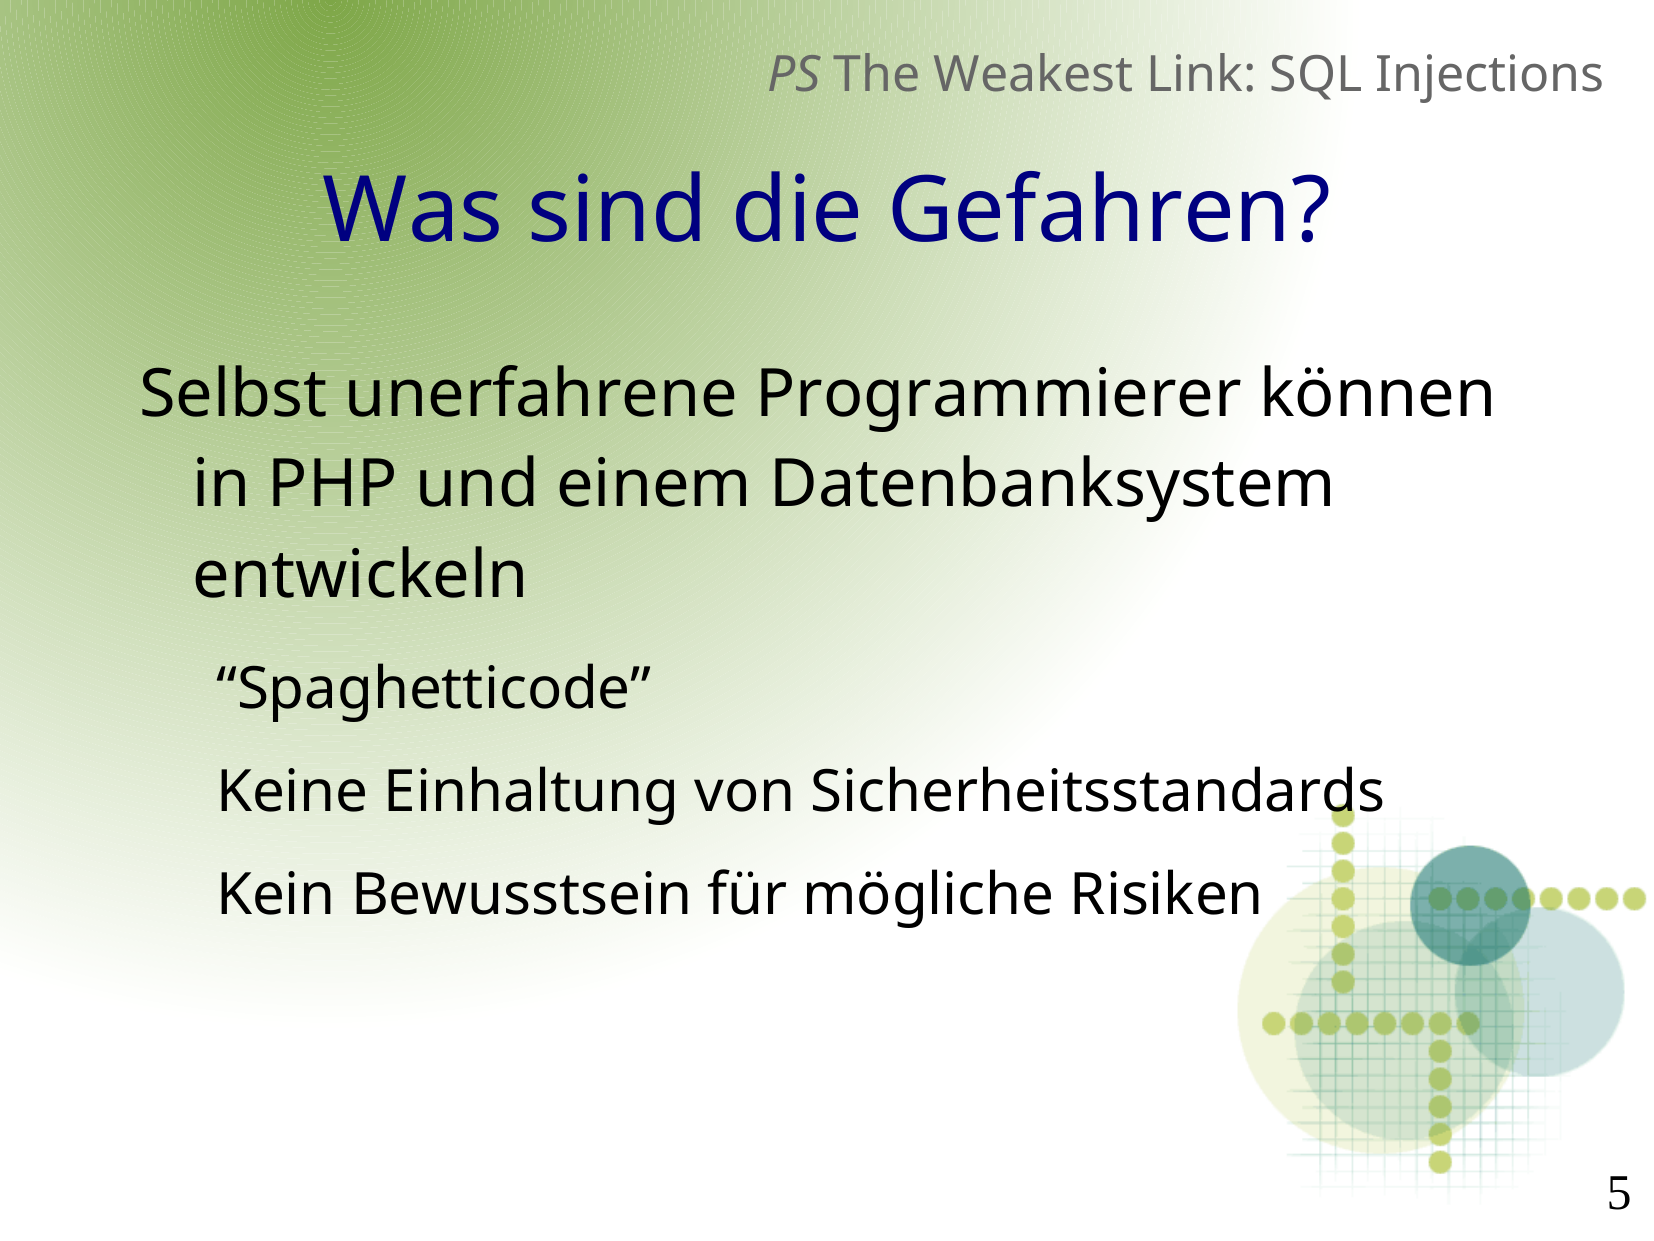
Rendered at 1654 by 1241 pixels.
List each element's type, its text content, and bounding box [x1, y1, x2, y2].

title Was sind die Gefahren? [121, 102, 1534, 311]
picture [1224, 792, 1654, 1211]
list Selbst unerfahrene Programmierer können in PHP und einem Datenbanksystem entwickeln “Spaghetticode” Keine Einhaltung von Sicherheitsstandards Kein Bewusstsein für mögliche Risiken [121, 344, 1534, 1127]
